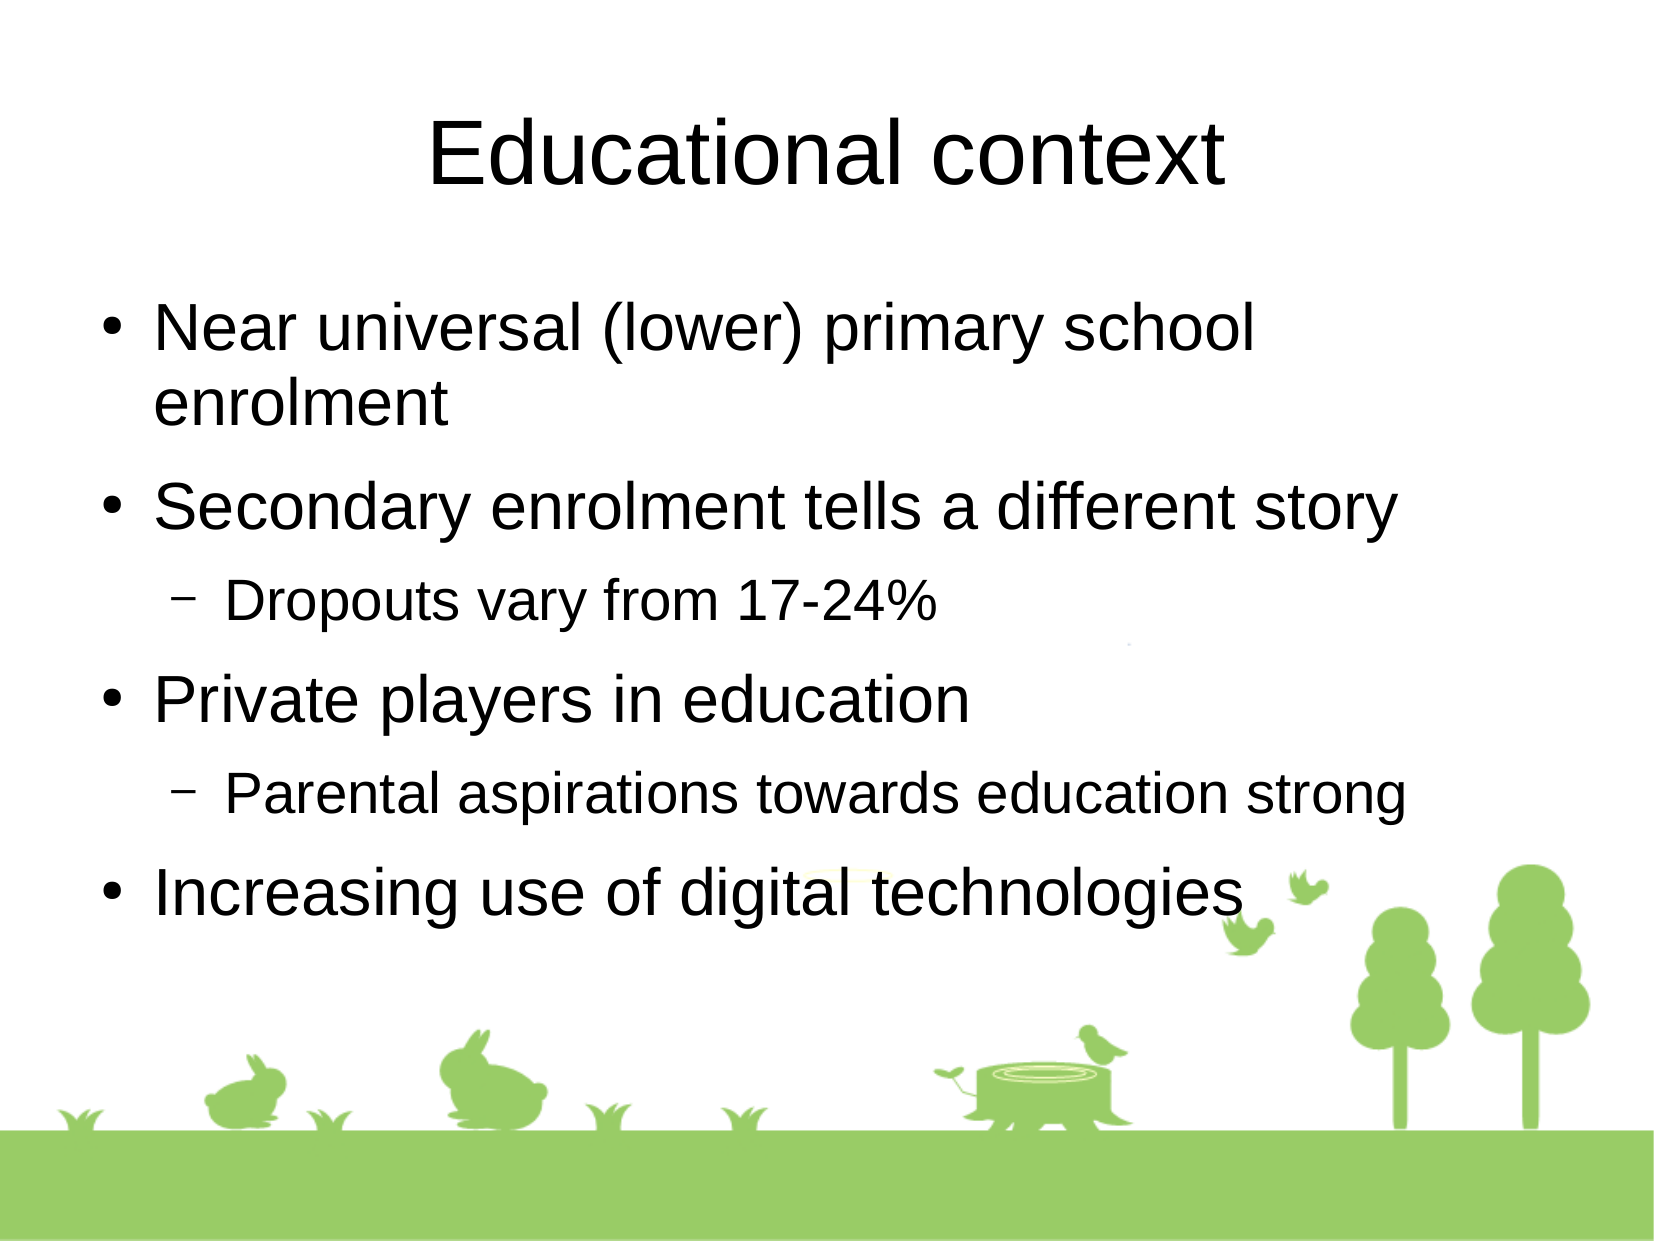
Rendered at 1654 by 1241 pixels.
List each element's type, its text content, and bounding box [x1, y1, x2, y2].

list Near universal (lower) primary school enrolment Secondary enrolment tells a different story Dropouts vary from 17-24% Private players in education Parental aspirations towards education strong Increasing use of digital technologies [82, 290, 1571, 1010]
title Educational context [82, 49, 1571, 257]
picture [0, 0, 1654, 1241]
